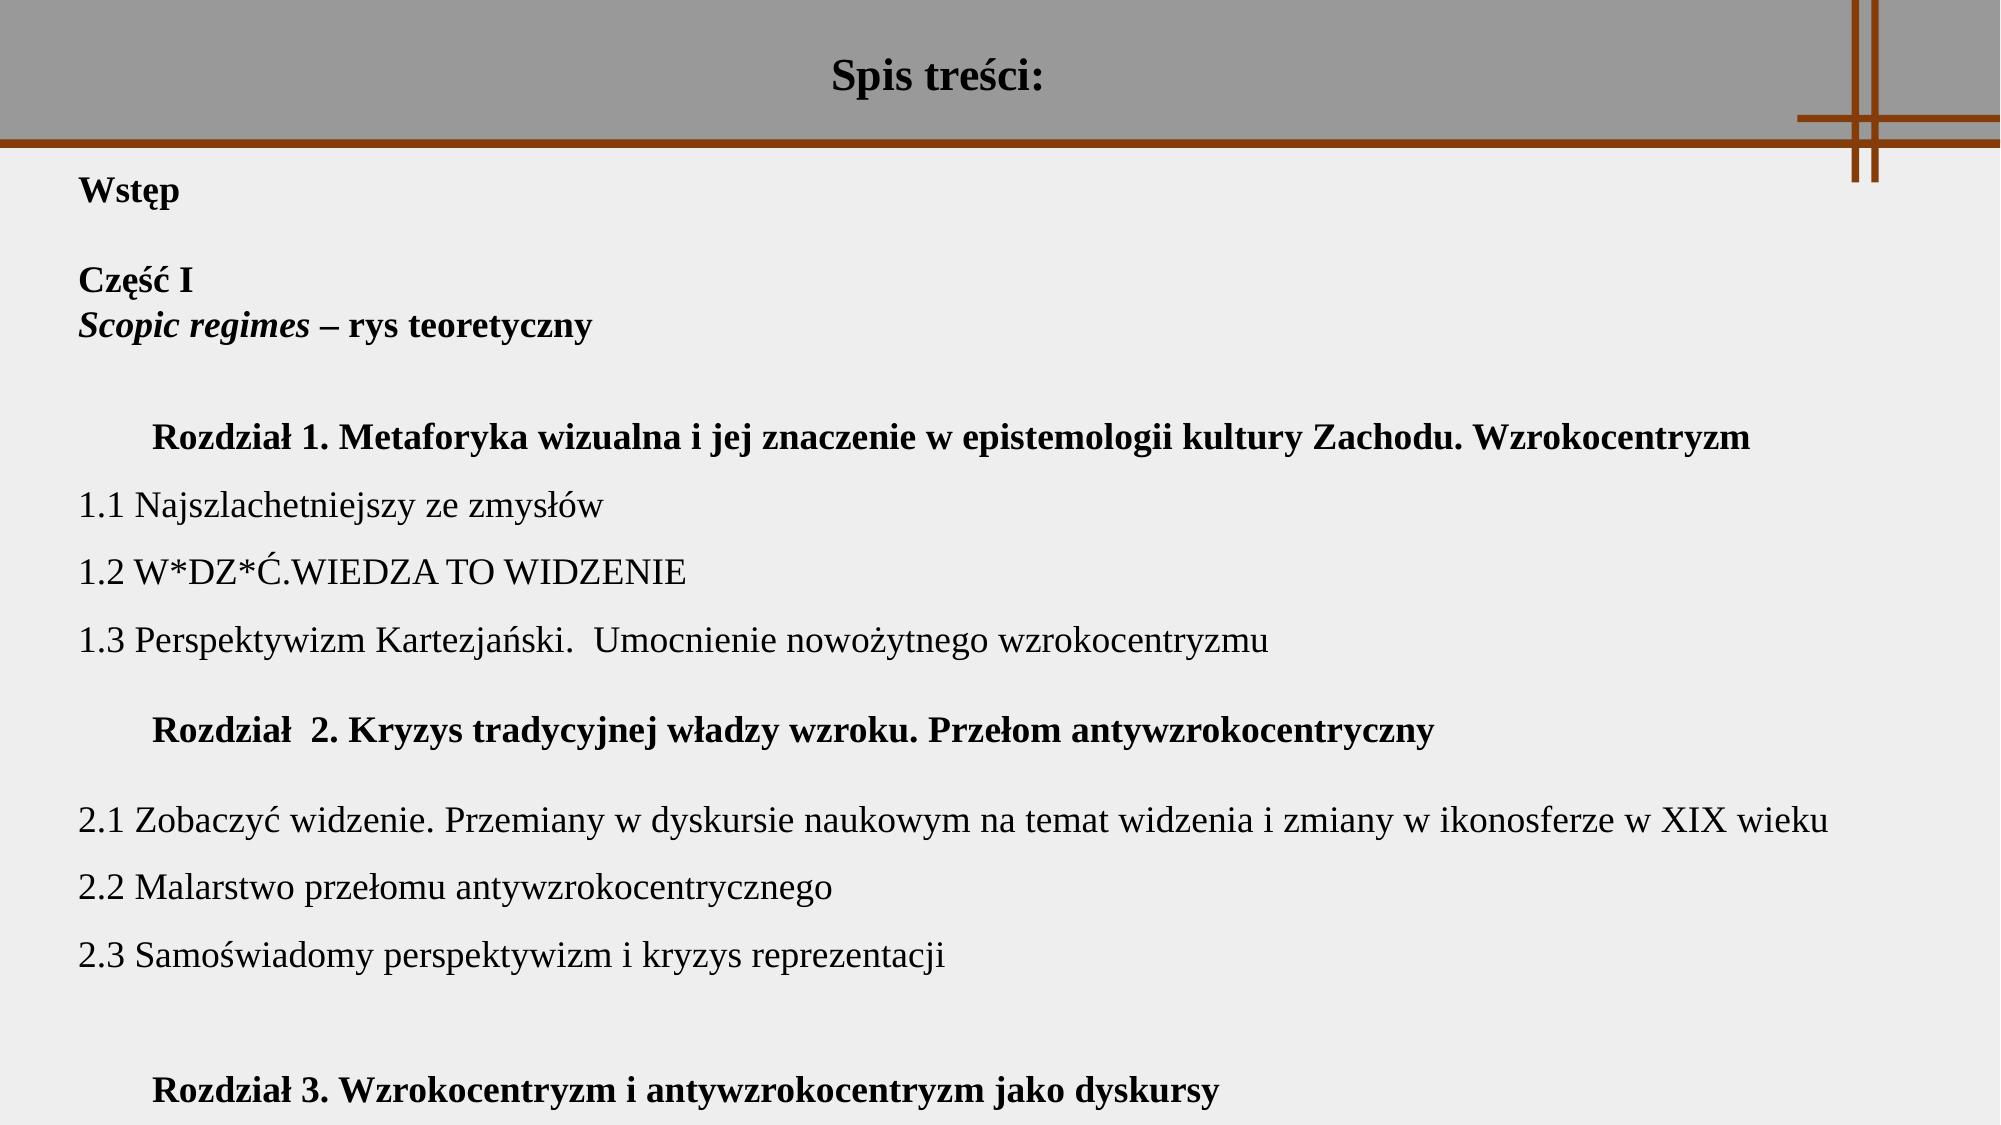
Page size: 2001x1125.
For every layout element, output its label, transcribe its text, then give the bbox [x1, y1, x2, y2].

text_box Spis treści: [151, 148, 1726, 153]
text_box [0, 0, 2001, 183]
text_box Wstęp Część I Scopic regimes – rys teoretyczny Rozdział 1. Metaforyka wizualna i jej znaczenie w epistemologii kultury Zachodu. Wzrokocentryzm 1.1 Najszlachetniejszy ze zmysłów 1.2 W*DZ*Ć.WIEDZA TO WIDZENIE 1.3 Perspektywizm Kartezjański. Umocnienie nowożytnego wzrokocentryzmu Rozdział 2. Kryzys tradycyjnej władzy wzroku. Przełom antywzrokocentryczny 2.1 Zobaczyć widzenie. Przemiany w dyskursie naukowym na temat widzenia i zmiany w ikonosferze w XIX wieku 2.2 Malarstwo przełomu antywzrokocentrycznego 2.3 Samoświadomy perspektywizm i kryzys reprezentacji Rozdział 3. Wzrokocentryzm i antywzrokocentryzm jako dyskursy [63, 148, 1899, 1125]
text_box Spis treści: [151, 37, 1726, 139]
